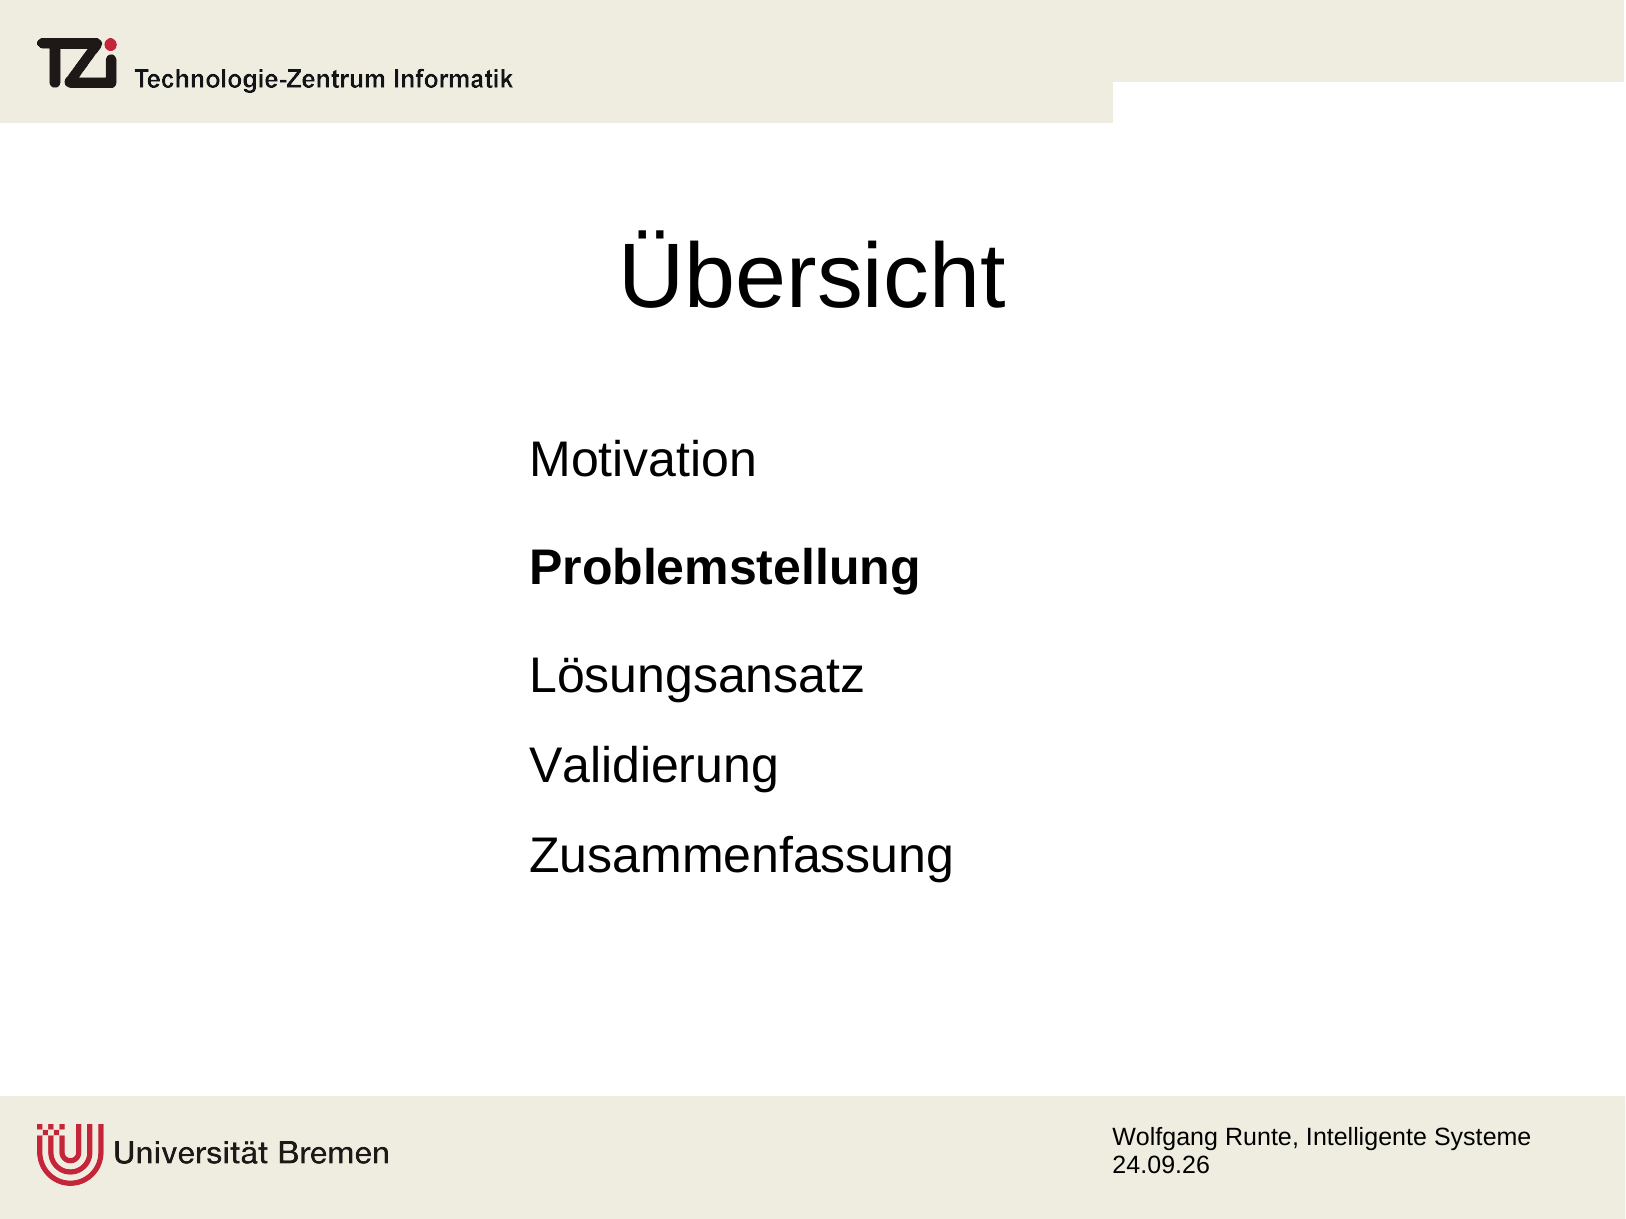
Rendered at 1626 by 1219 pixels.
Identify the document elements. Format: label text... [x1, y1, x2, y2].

picture [37, 38, 513, 93]
list Motivation Problemstellung Lösungsansatz Validierung Zusammenfassung [529, 433, 1513, 944]
title Übersicht [112, 162, 1513, 393]
picture [37, 1124, 388, 1186]
